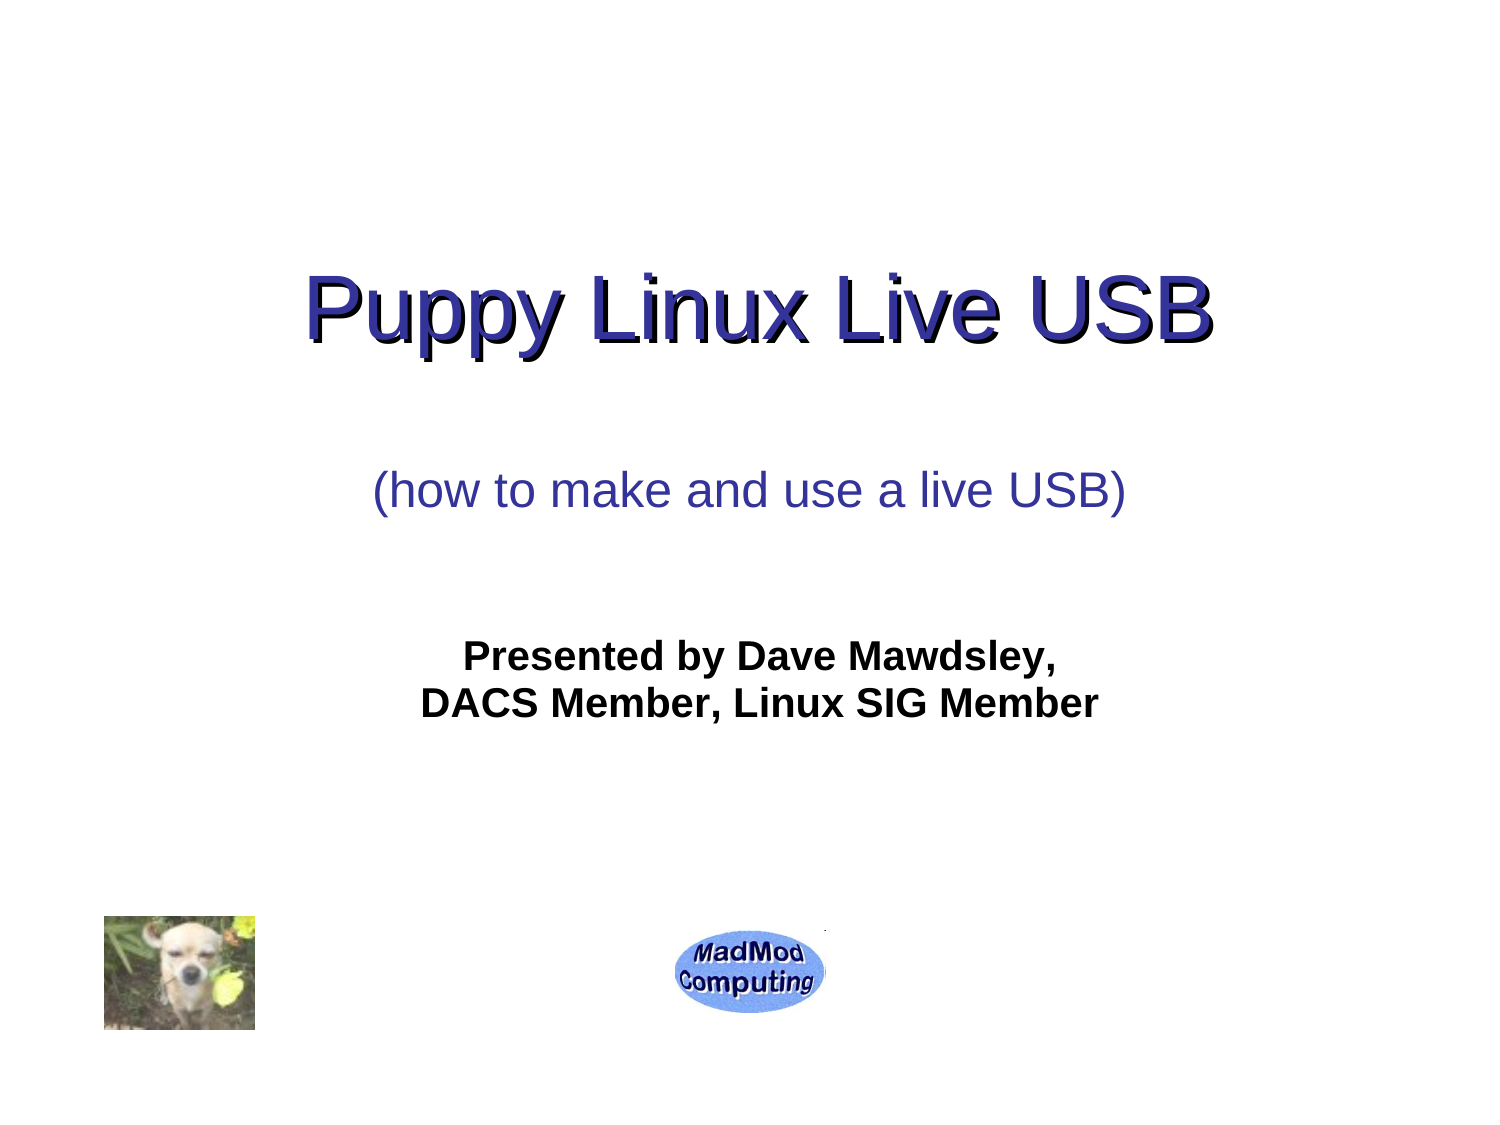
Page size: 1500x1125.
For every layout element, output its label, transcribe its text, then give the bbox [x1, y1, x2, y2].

subtitle Presented by Dave Mawdsley, DACS Member, Linux SIG Member [47, 632, 1398, 1046]
picture [104, 916, 255, 1030]
text_box (how to make and use a live USB) [337, 450, 1163, 526]
title Puppy Linux Live USB [215, 224, 1304, 391]
picture [675, 930, 826, 1013]
